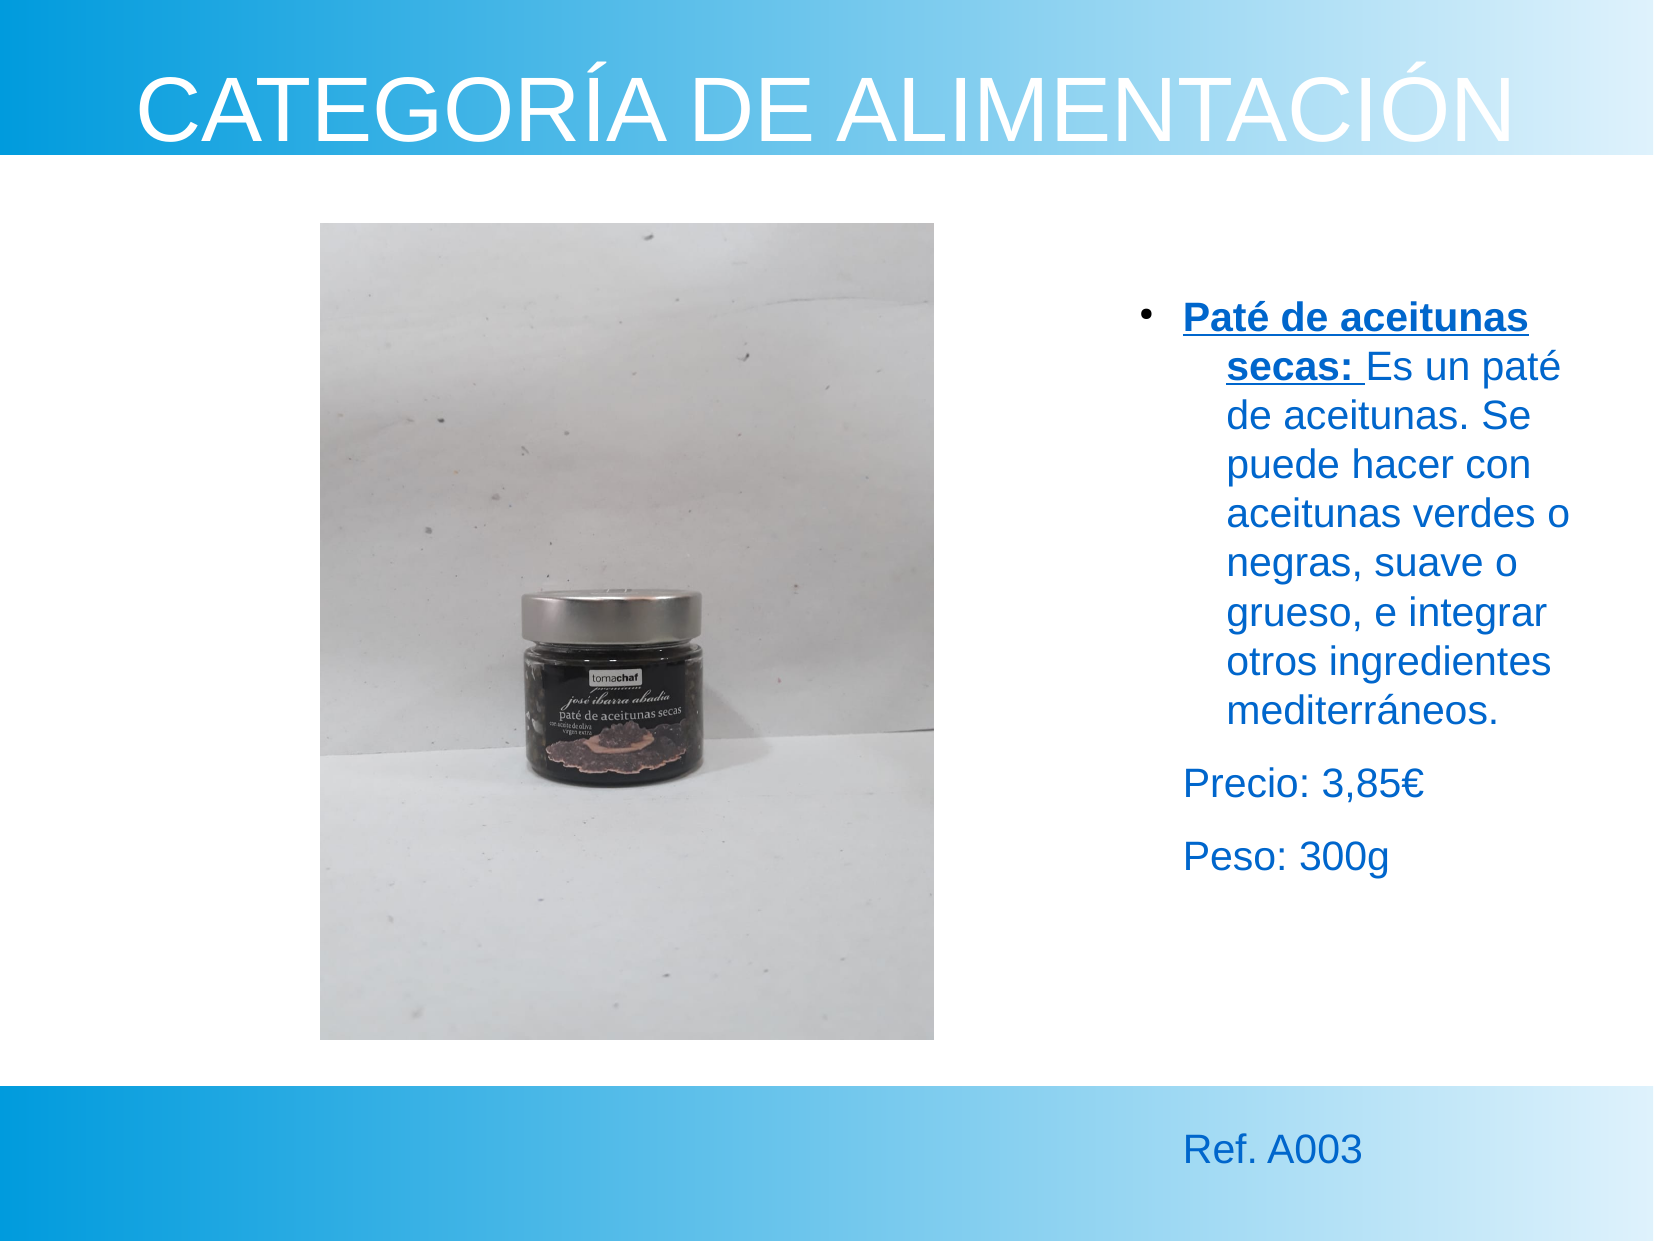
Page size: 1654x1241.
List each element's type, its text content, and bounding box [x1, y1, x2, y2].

title CATEGORÍA DE ALIMENTACIÓN [82, 49, 1571, 155]
picture [320, 223, 934, 1040]
list Paté de aceitunas secas: Es un paté de aceitunas. Se puede hacer con aceitunas verdes o negras, suave o grueso, e integrar otros ingredientes mediterráneos. Precio: 3,85€ Peso: 300g Ref. A003 [1110, 290, 1571, 1217]
